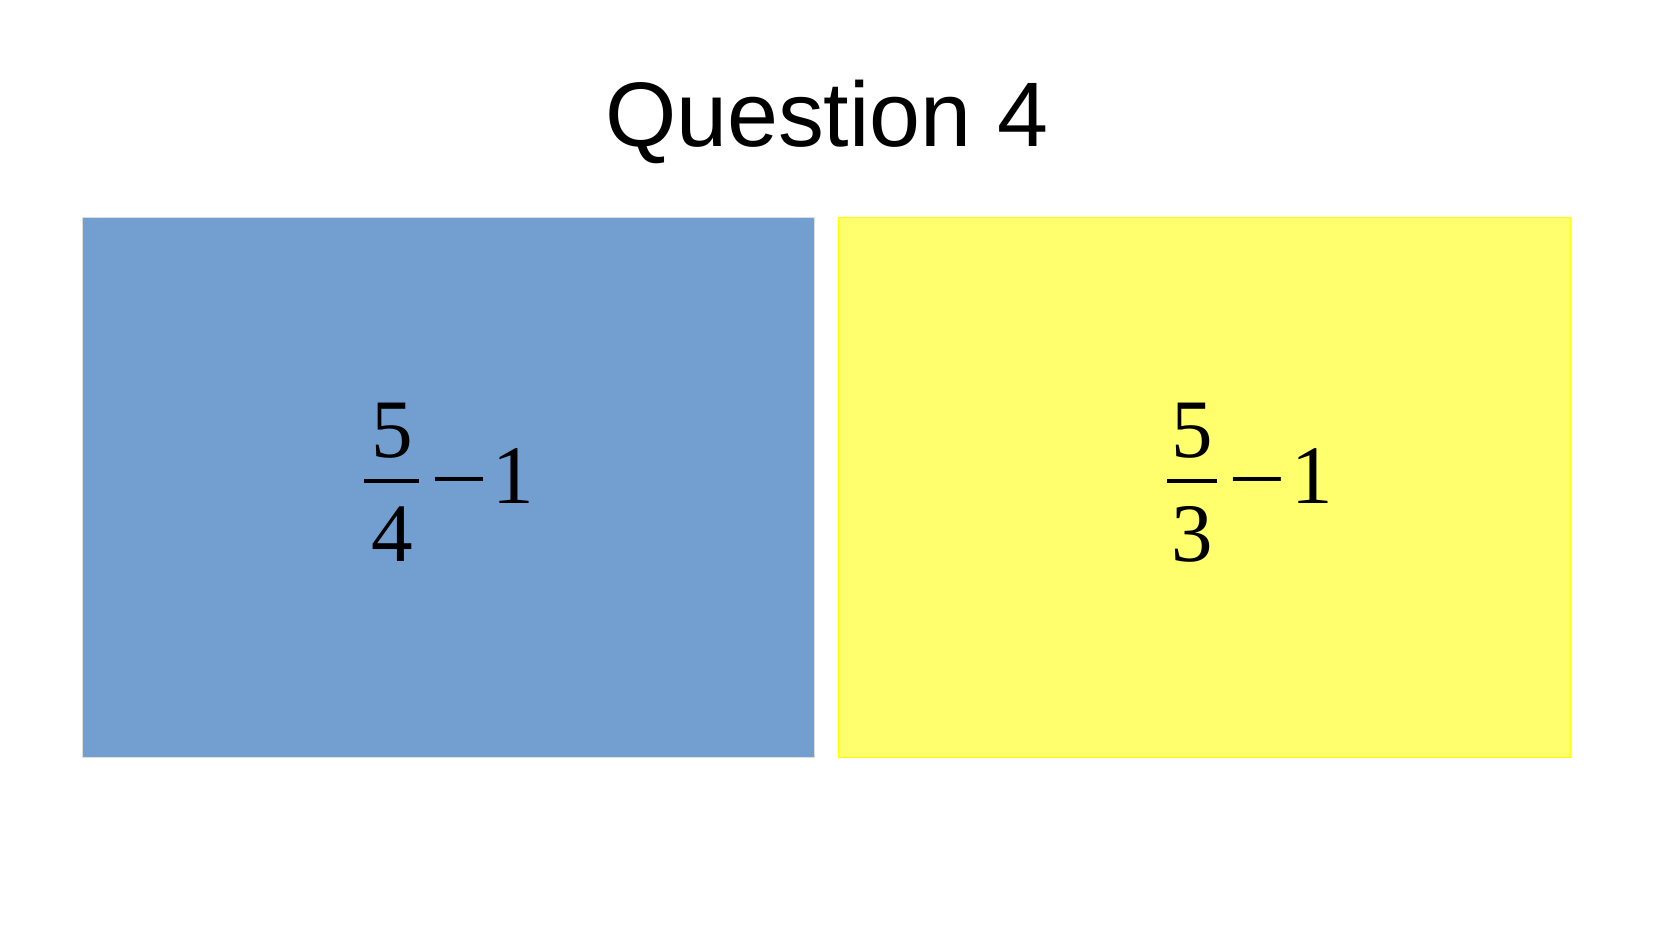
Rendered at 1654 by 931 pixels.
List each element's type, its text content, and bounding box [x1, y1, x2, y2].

text_box [82, 217, 815, 758]
title Question 4 [82, 37, 1571, 193]
text_box [838, 217, 1571, 758]
chart [354, 382, 541, 579]
chart [1157, 382, 1339, 579]
